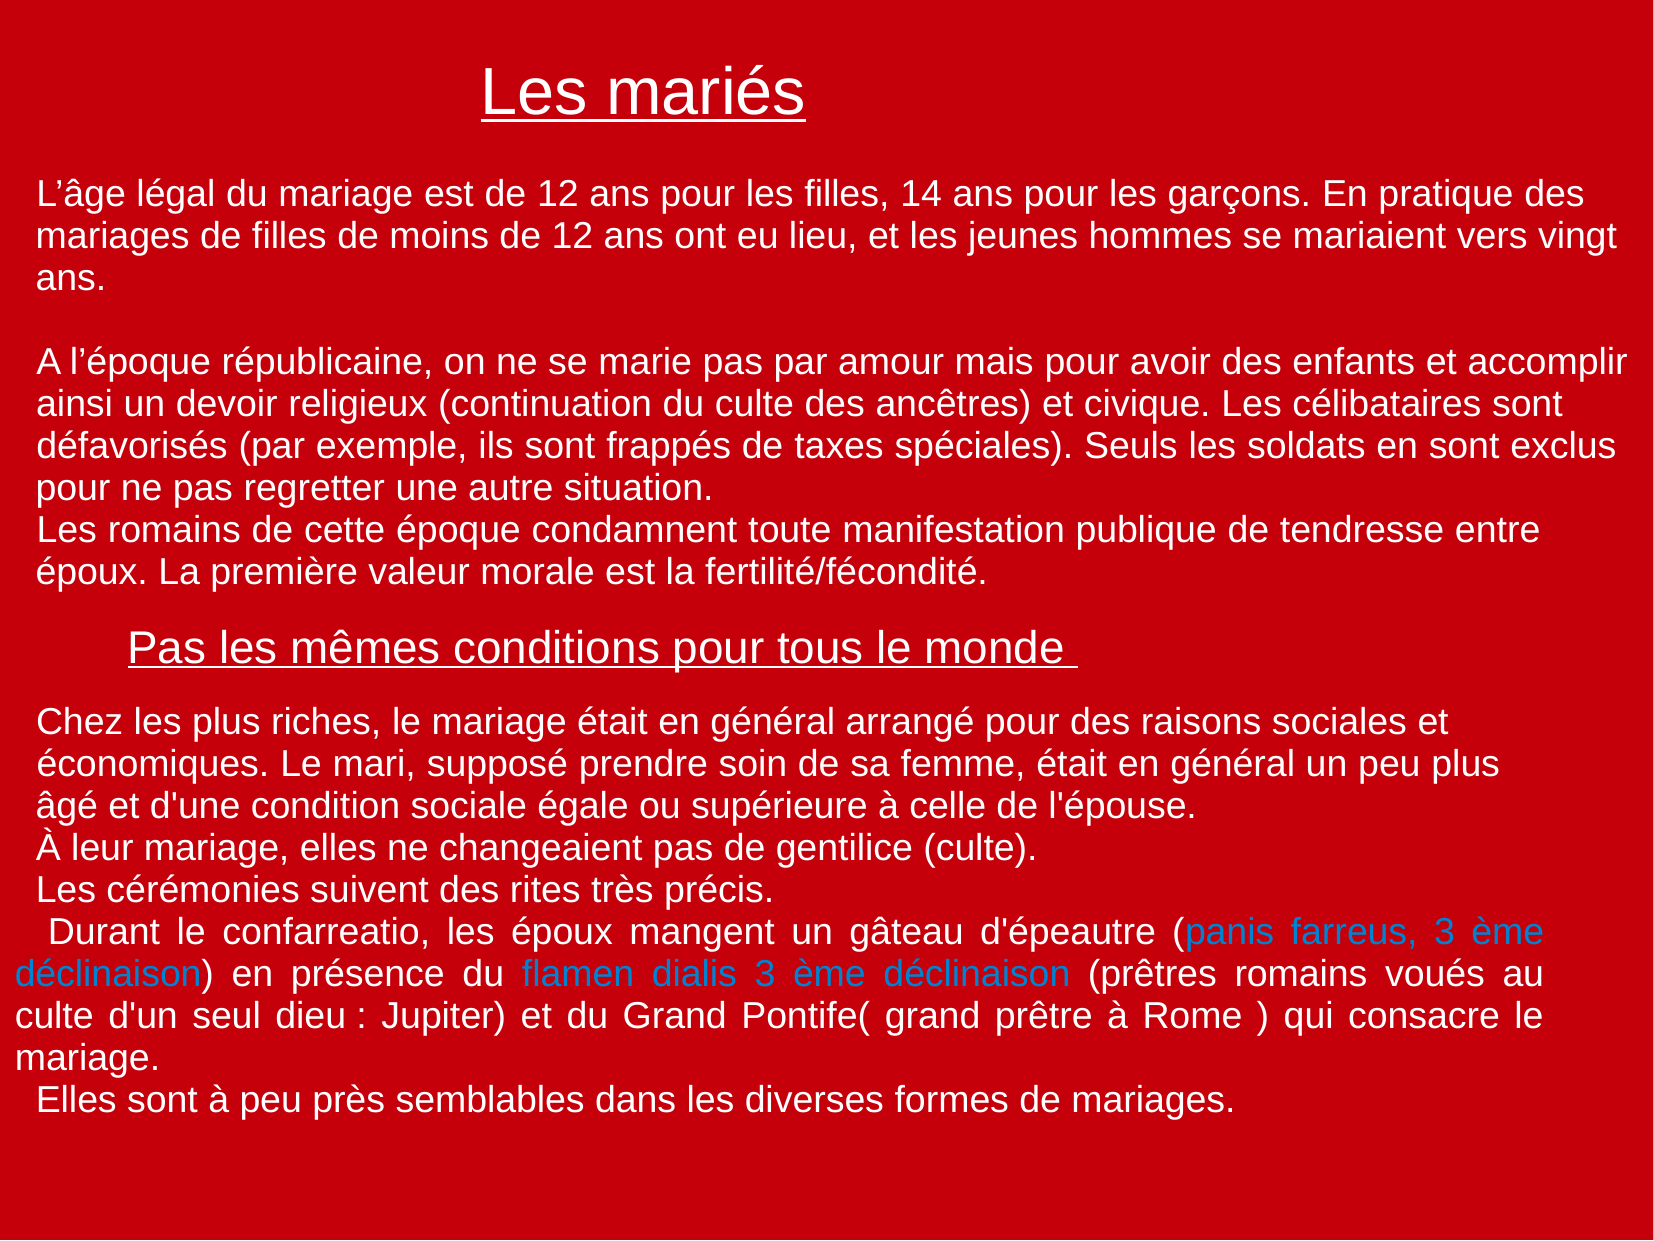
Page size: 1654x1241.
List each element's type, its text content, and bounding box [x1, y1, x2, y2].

text_box Les mariés [271, 47, 1016, 137]
text_box L’âge légal du mariage est de 12 ans pour les filles, 14 ans pour les garçons. En pratique des mariages de filles de moins de 12 ans ont eu lieu, et les jeunes hommes se mariaient vers vingt ans. A l’époque républicaine, on ne se marie pas par amour mais pour avoir des enfants et accomplir ainsi un devoir religieux (continuation du culte des ancêtres) et civique. Les célibataires sont défavorisés (par exemple, ils sont frappés de taxes spéciales). Seuls les soldats en sont exclus pour ne pas regretter une autre situation. Les romains de cette époque condamnent toute manifestation publique de tendresse entre époux. La première valeur morale est la fertilité/fécondité. [0, 165, 1654, 709]
text_box Pas les mêmes conditions pour tous le monde [106, 614, 1100, 681]
text_box Chez les plus riches, le mariage était en général arrangé pour des raisons sociales et économiques. Le mari, supposé prendre soin de sa femme, était en général un peu plus âgé et d'une condition sociale égale ou supérieure à celle de l'épouse. À leur mariage, elles ne changeaient pas de gentilice (culte). Les cérémonies suivent des rites très précis. Durant le confarreatio, les époux mangent un gâteau d'épeautre (panis farreus, 3 ème déclinaison) en présence du flamen dialis 3 ème déclinaison (prêtres romains voués au culte d'un seul dieu : Jupiter) et du Grand Pontife( grand prêtre à Rome ) qui consacre le mariage. Elles sont à peu près semblables dans les diverses formes de mariages. [0, 693, 1560, 1129]
